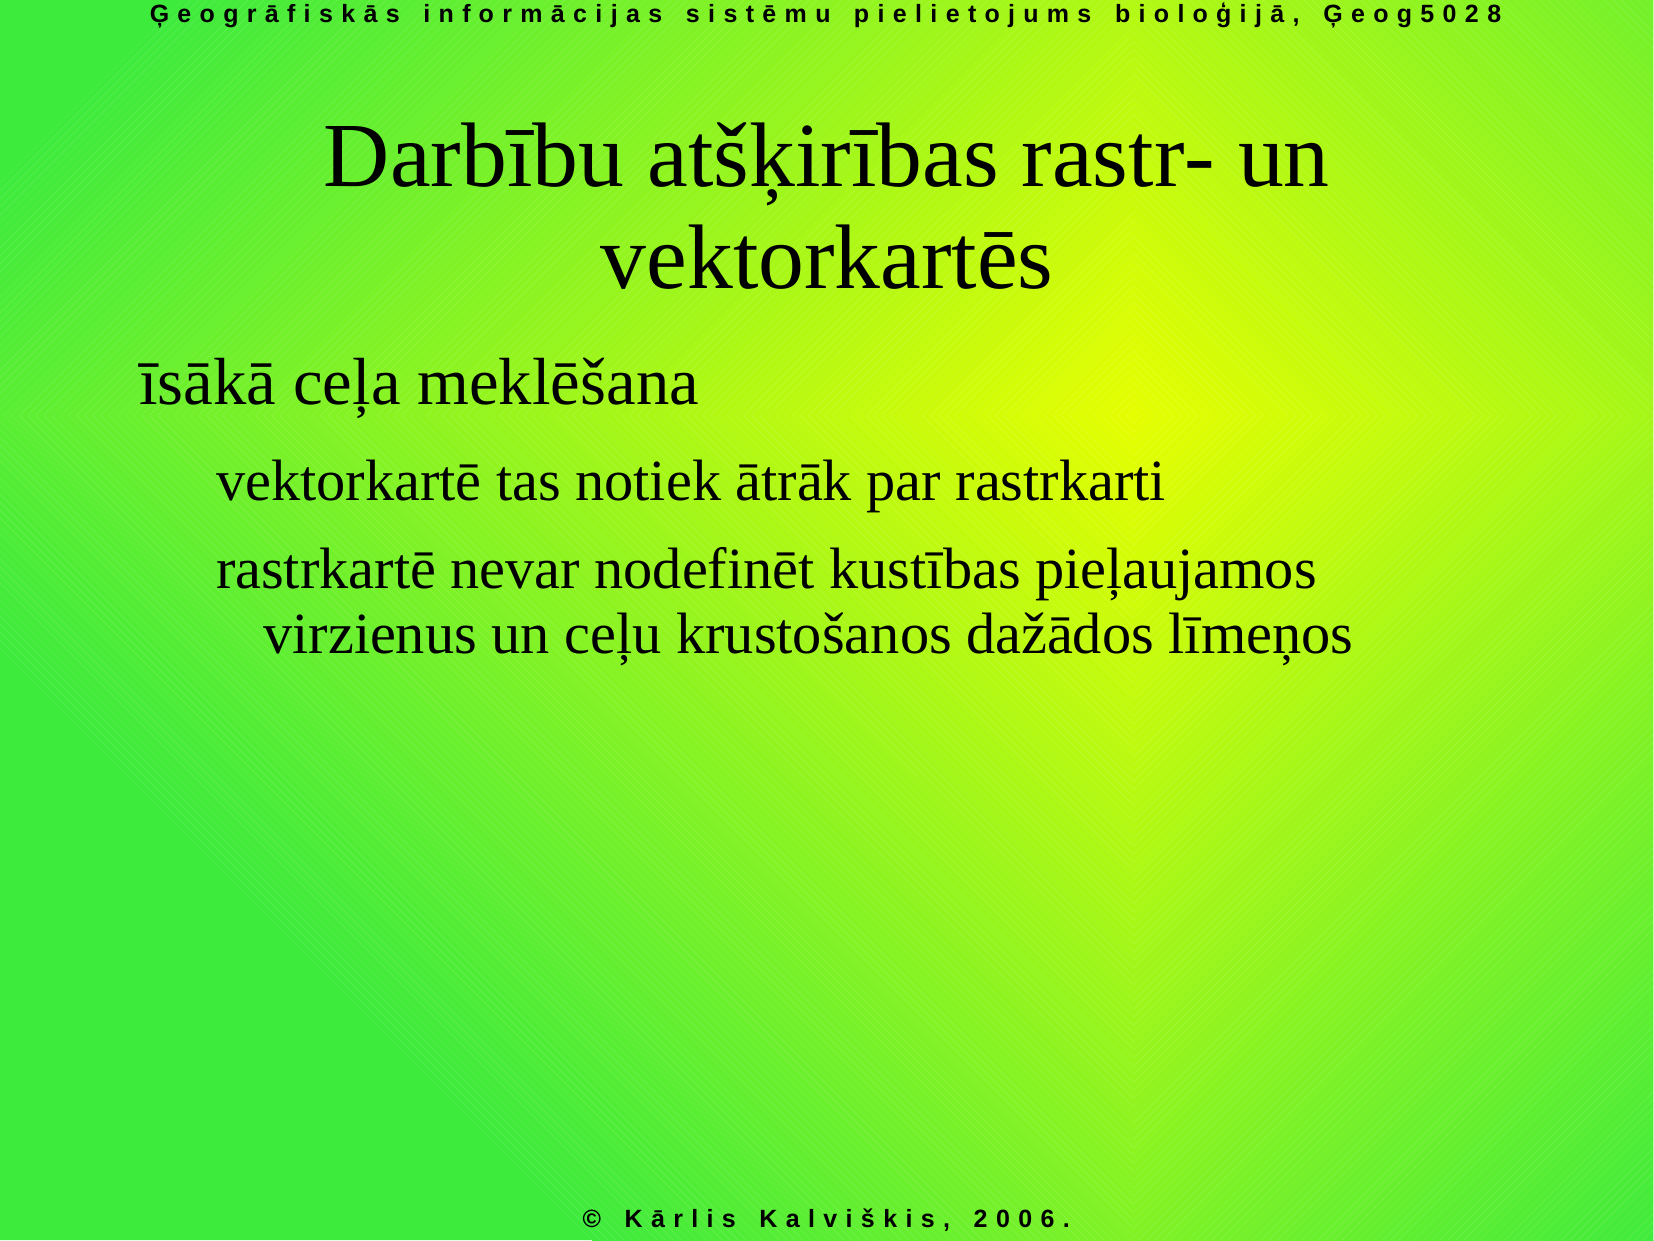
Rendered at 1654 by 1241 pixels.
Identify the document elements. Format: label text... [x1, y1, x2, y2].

title Darbību atšķirības rastr- un vektorkartēs [121, 102, 1534, 311]
list īsākā ceļa meklēšana vektorkartē tas notiek ātrāk par rastrkarti rastrkartē nevar nodefinēt kustības pieļaujamos virzienus un ceļu krustošanos dažādos līmeņos [121, 344, 1534, 1127]
